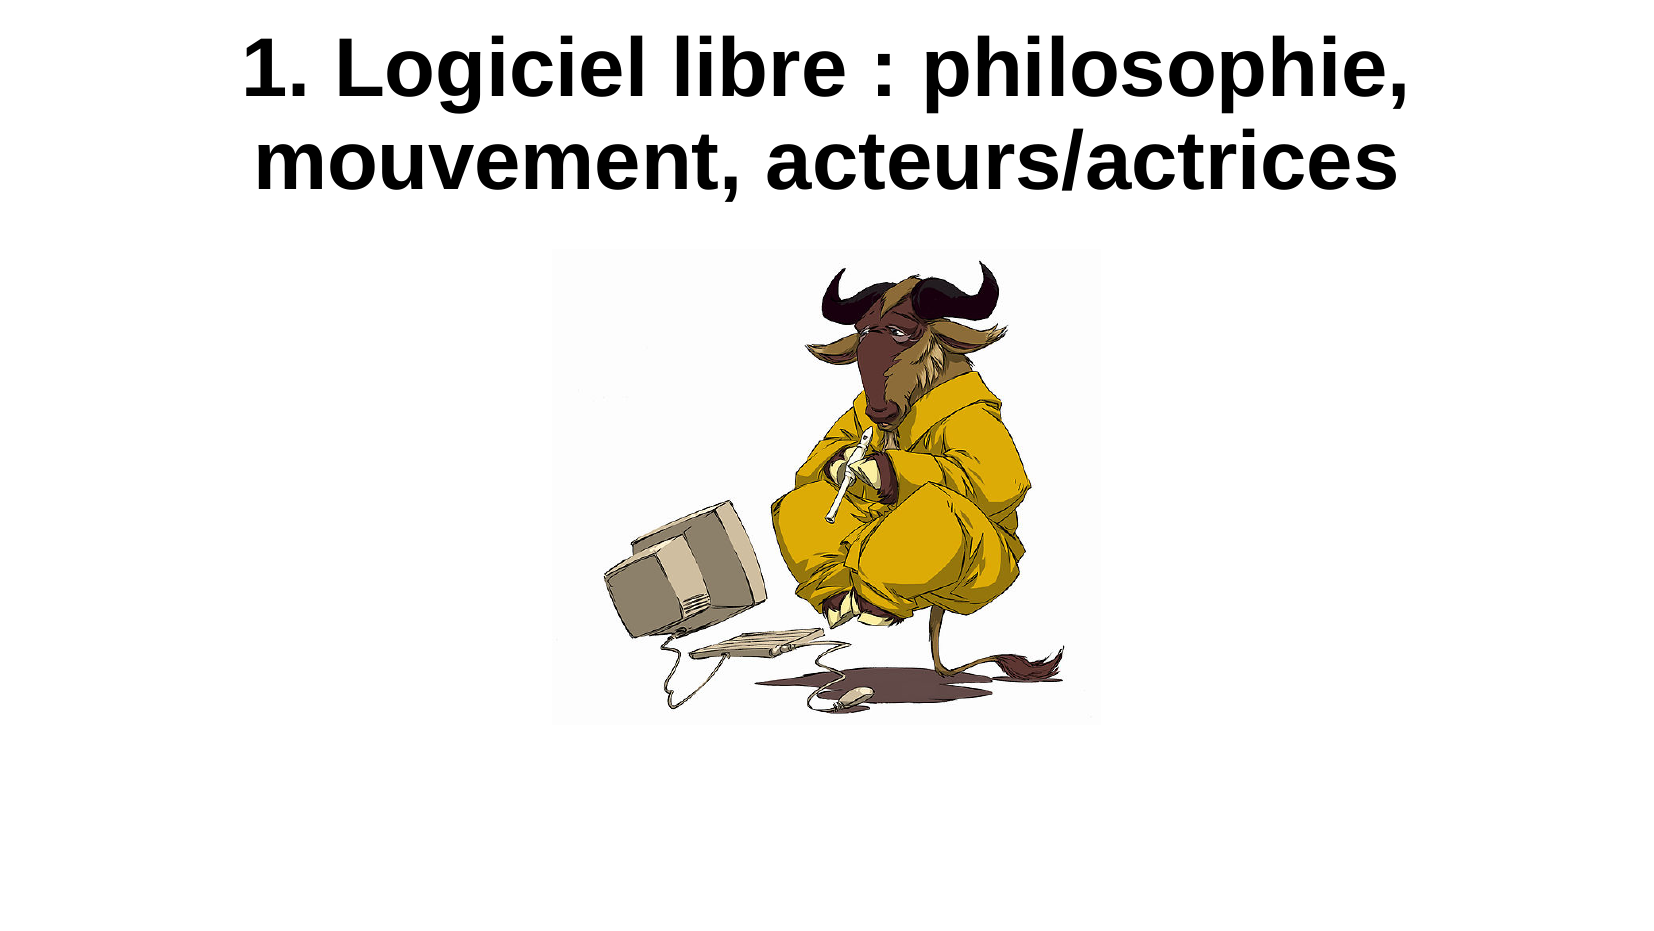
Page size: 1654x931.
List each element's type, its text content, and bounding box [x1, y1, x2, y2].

picture [552, 249, 1101, 725]
title 1. Logiciel libre : philosophie, mouvement, acteurs/actrices [82, 21, 1571, 208]
